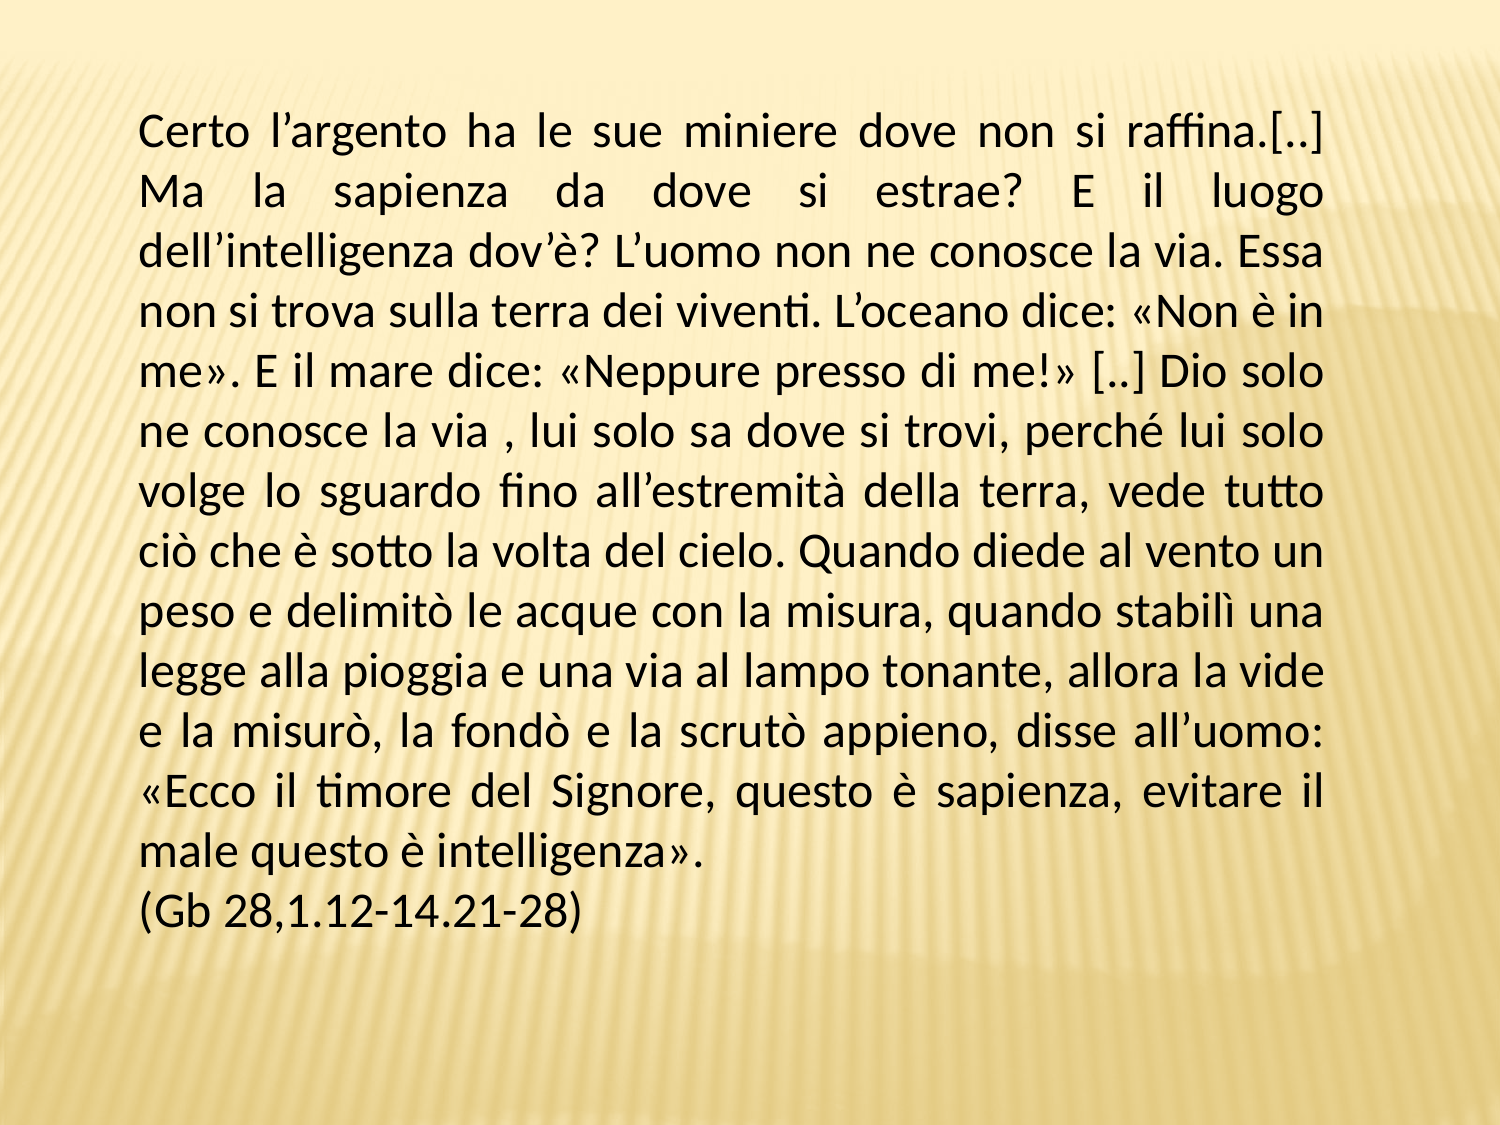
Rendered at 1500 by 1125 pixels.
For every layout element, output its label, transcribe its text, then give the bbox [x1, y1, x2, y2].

text_box Certo l’argento ha le sue miniere dove non si raffina.[..] Ma la sapienza da dove si estrae? E il luogo dell’intelligenza dov’è? L’uomo non ne conosce la via. Essa non si trova sulla terra dei viventi. L’oceano dice: «Non è in me». E il mare dice: «Neppure presso di me!» [..] Dio solo ne conosce la via , lui solo sa dove si trovi, perché lui solo volge lo sguardo fino all’estremità della terra, vede tutto ciò che è sotto la volta del cielo. Quando diede al vento un peso e delimitò le acque con la misura, quando stabilì una legge alla pioggia e una via al lampo tonante, allora la vide e la misurò, la fondò e la scrutò appieno, disse all’uomo: «Ecco il timore del Signore, questo è sapienza, evitare il male questo è intelligenza». (Gb 28,1.12-14.21-28) [123, 90, 1341, 954]
